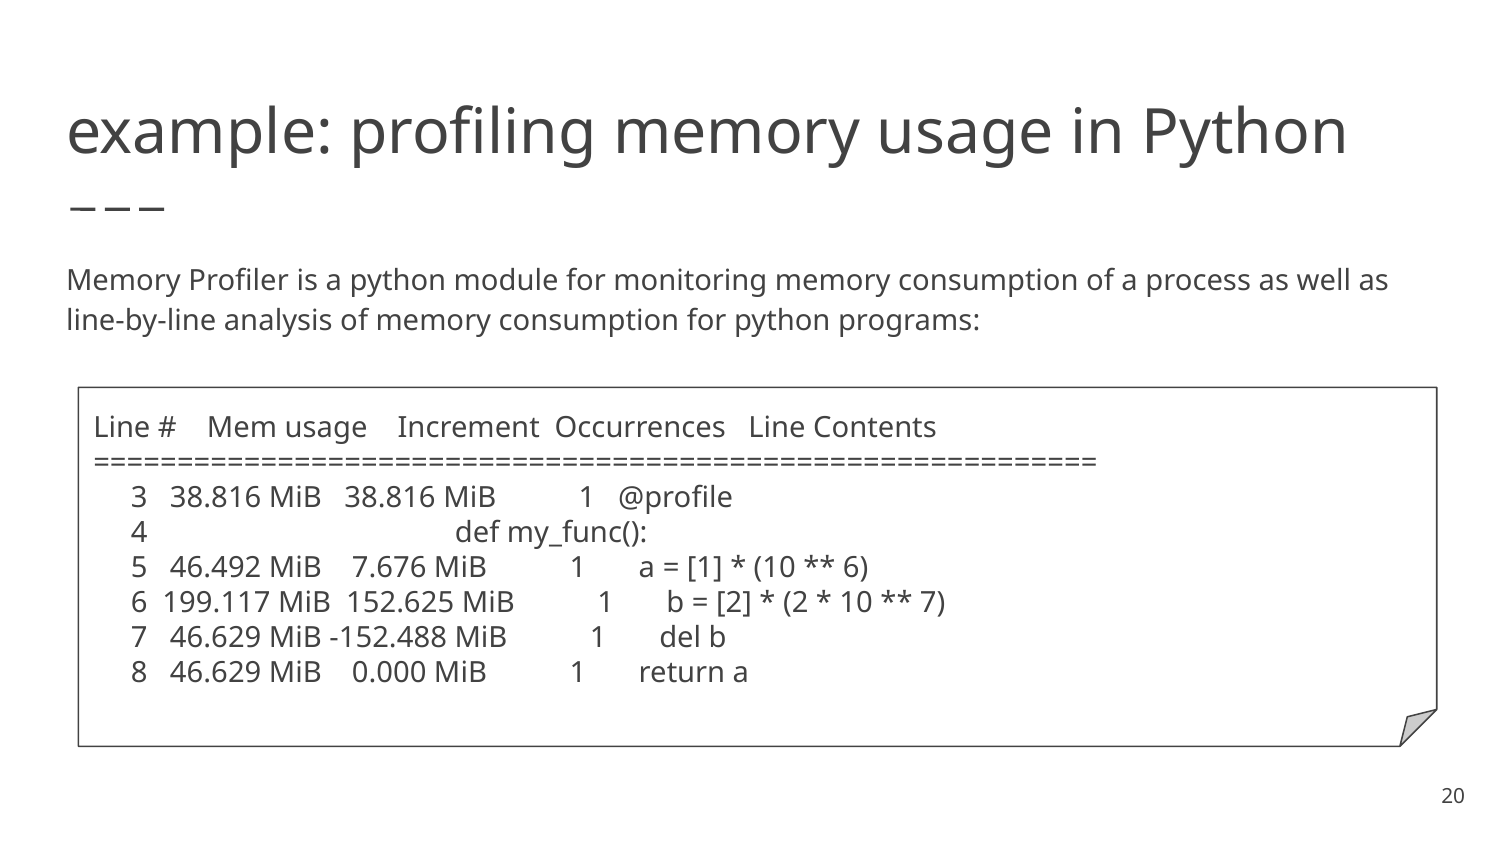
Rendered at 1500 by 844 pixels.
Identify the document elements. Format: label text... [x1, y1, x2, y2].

title example: profiling memory usage in Python [51, 61, 1449, 182]
list Memory Profiler is a python module for monitoring memory consumption of a process as well as line-by-line analysis of memory consumption for python programs: [51, 240, 1449, 362]
slide_number <number> [1389, 764, 1480, 830]
text_box Line # Mem usage Increment Occurrences Line Contents ============================================================ 3 38.816 MiB 38.816 MiB 1 @profile 4 def my_func(): 5 46.492 MiB 7.676 MiB 1 a = [1] * (10 ** 6) 6 199.117 MiB 152.625 MiB 1 b = [2] * (2 * 10 ** 7) 7 46.629 MiB -152.488 MiB 1 del b 8 46.629 MiB 0.000 MiB 1 return a [78, 387, 1437, 747]
